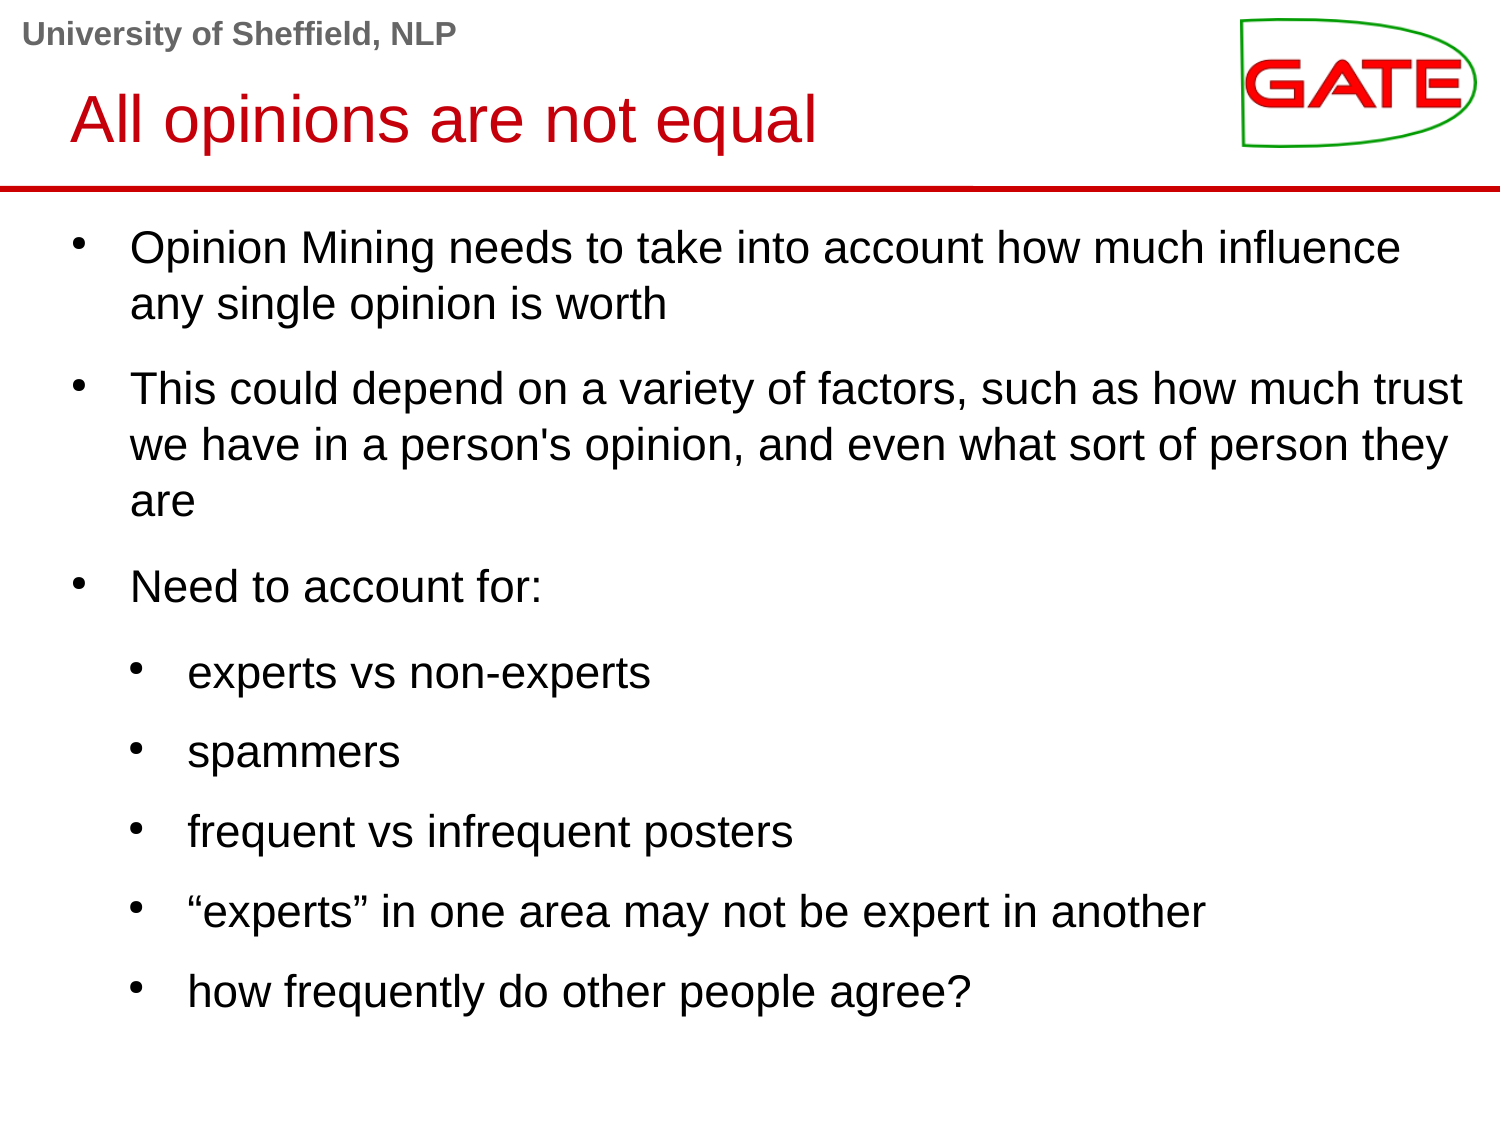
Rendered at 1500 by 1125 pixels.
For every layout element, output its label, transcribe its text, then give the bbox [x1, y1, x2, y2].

title All opinions are not equal [70, 23, 1310, 216]
picture [1240, 18, 1477, 148]
list Opinion Mining needs to take into account how much influence any single opinion is worth This could depend on a variety of factors, such as how much trust we have in a person's opinion, and even what sort of person they are Need to account for: experts vs non-experts spammers frequent vs infrequent posters “experts” in one area may not be expert in another how frequently do other people agree? [70, 216, 1477, 1098]
